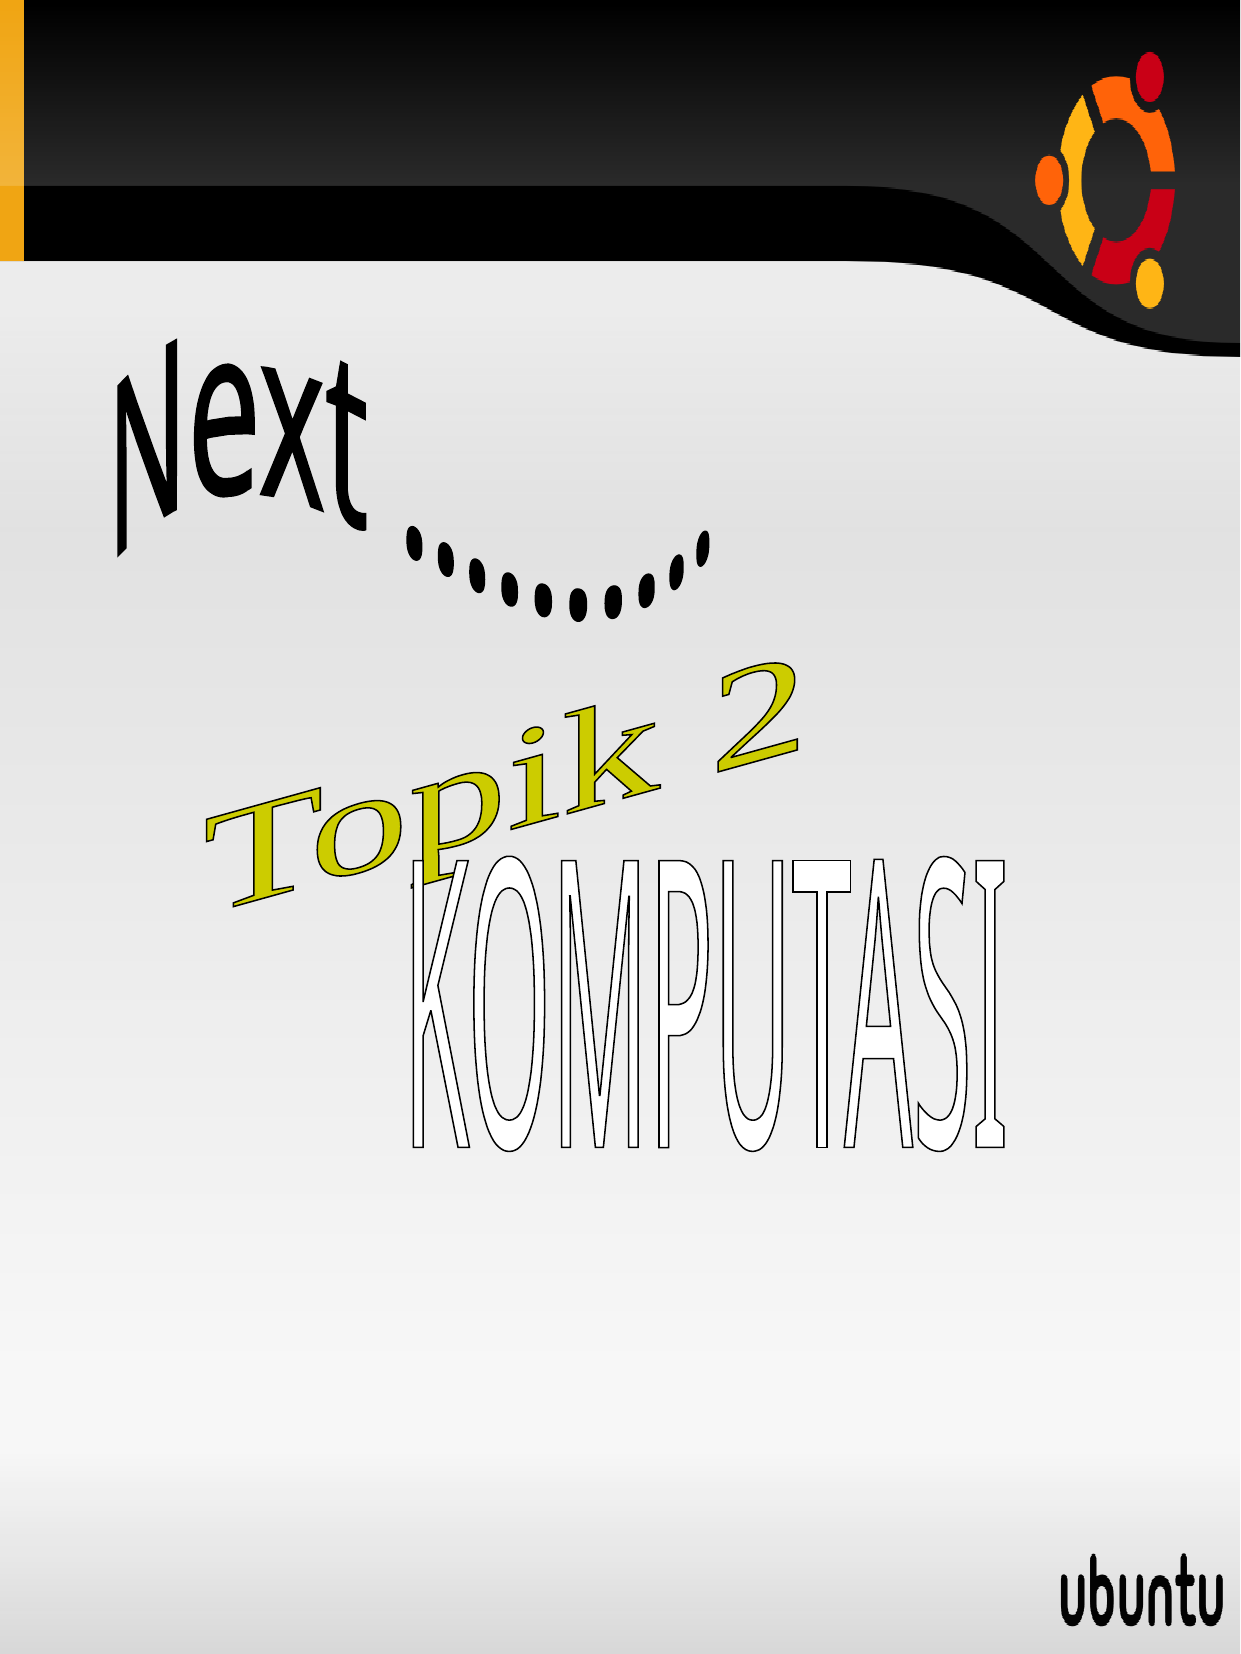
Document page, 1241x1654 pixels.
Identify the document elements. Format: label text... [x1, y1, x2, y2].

text_box KOMPUTASI [473, 856, 545, 1152]
text_box Topik 2 [718, 663, 798, 772]
text_box Next .......... [697, 531, 709, 567]
text_box Next .......... [327, 361, 366, 531]
text_box Next .......... [639, 574, 654, 608]
text_box Topik 2 [511, 754, 558, 830]
text_box KOMPUTASI [844, 859, 913, 1148]
text_box Next .......... [535, 584, 552, 617]
text_box Next .......... [260, 367, 324, 512]
text_box Topik 2 [412, 772, 500, 885]
text_box Next .......... [407, 526, 422, 561]
text_box Topik 2 [565, 705, 661, 814]
text_box Next .......... [194, 364, 255, 497]
text_box Topik 2 [317, 800, 401, 877]
text_box KOMPUTASI [658, 860, 709, 1148]
text_box Next .......... [670, 555, 683, 590]
text_box KOMPUTASI [976, 860, 1004, 1148]
text_box Topik 2 [206, 787, 321, 907]
text_box Next .......... [570, 589, 587, 622]
text_box KOMPUTASI [723, 860, 783, 1152]
text_box Next .......... [605, 586, 622, 619]
text_box Topik 2 [522, 727, 544, 744]
text_box Next .......... [502, 573, 518, 606]
text_box Next .......... [118, 339, 177, 556]
picture [0, 0, 1241, 1654]
text_box KOMPUTASI [918, 856, 967, 1152]
text_box KOMPUTASI [561, 860, 639, 1148]
text_box KOMPUTASI [793, 860, 851, 1148]
text_box Next .......... [469, 559, 485, 593]
text_box Next .......... [438, 542, 454, 577]
text_box KOMPUTASI [413, 860, 470, 1148]
